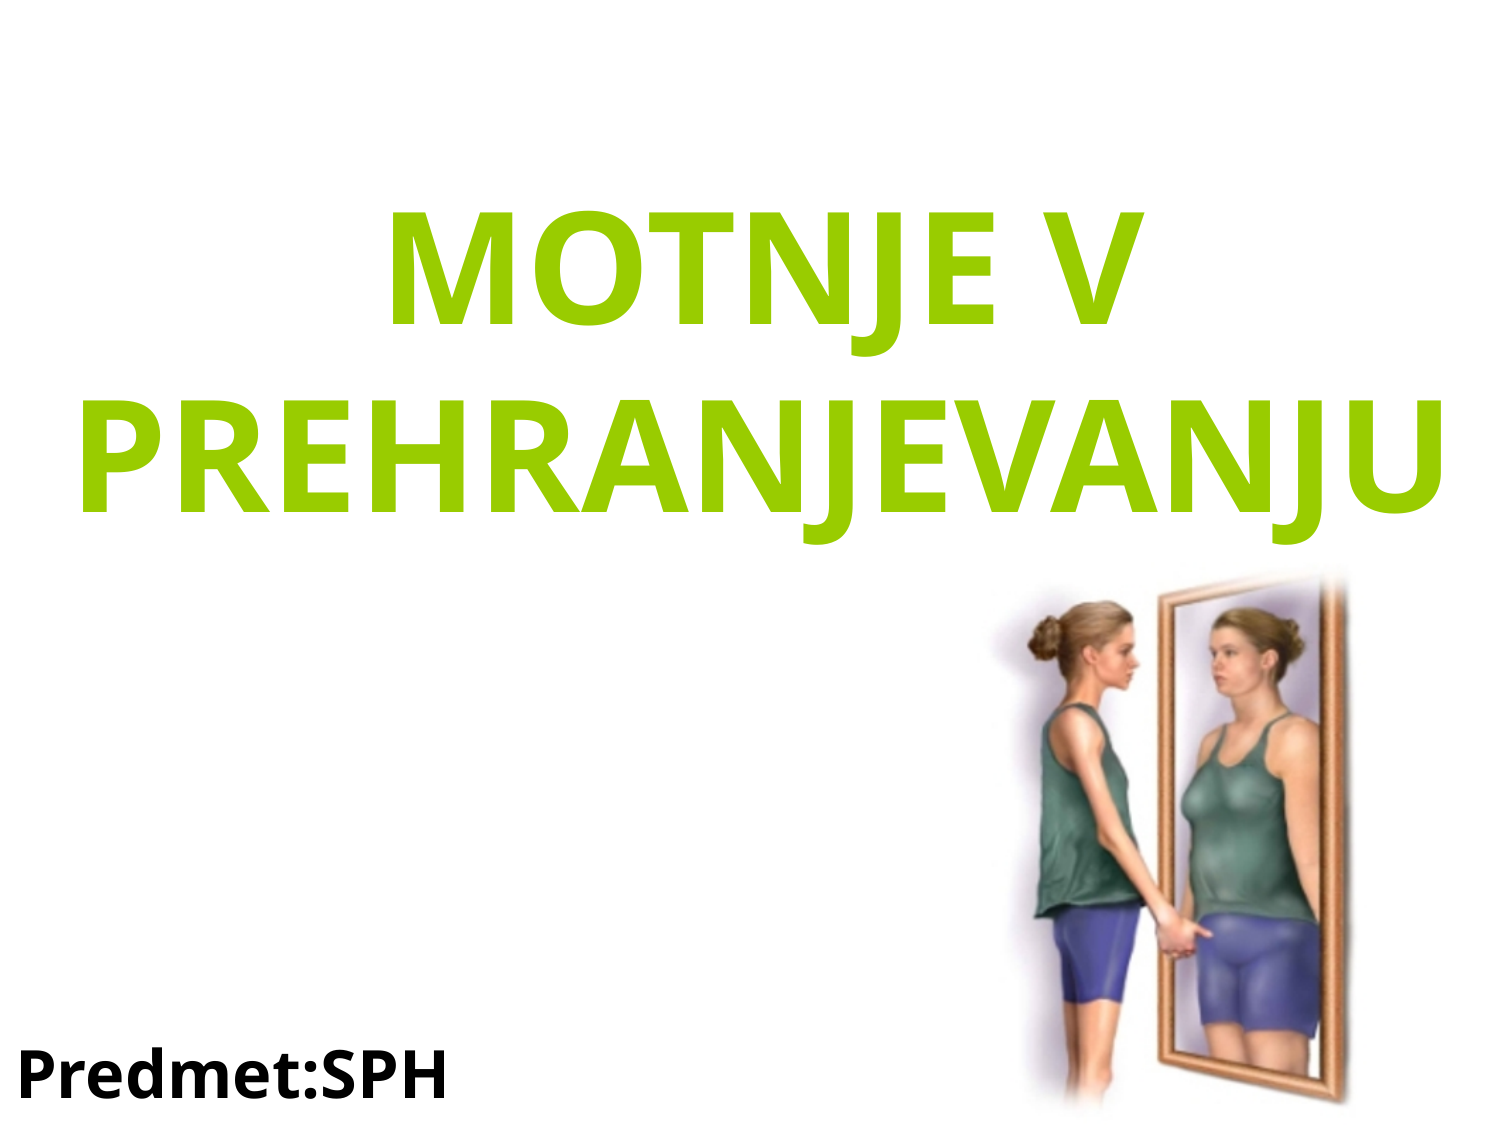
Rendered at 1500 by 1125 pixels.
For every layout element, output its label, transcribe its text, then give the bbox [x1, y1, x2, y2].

subtitle Predmet:SPH [0, 837, 937, 1125]
picture [937, 562, 1478, 1125]
title MOTNJE V PREHRANJEVANJU [24, 24, 1500, 688]
